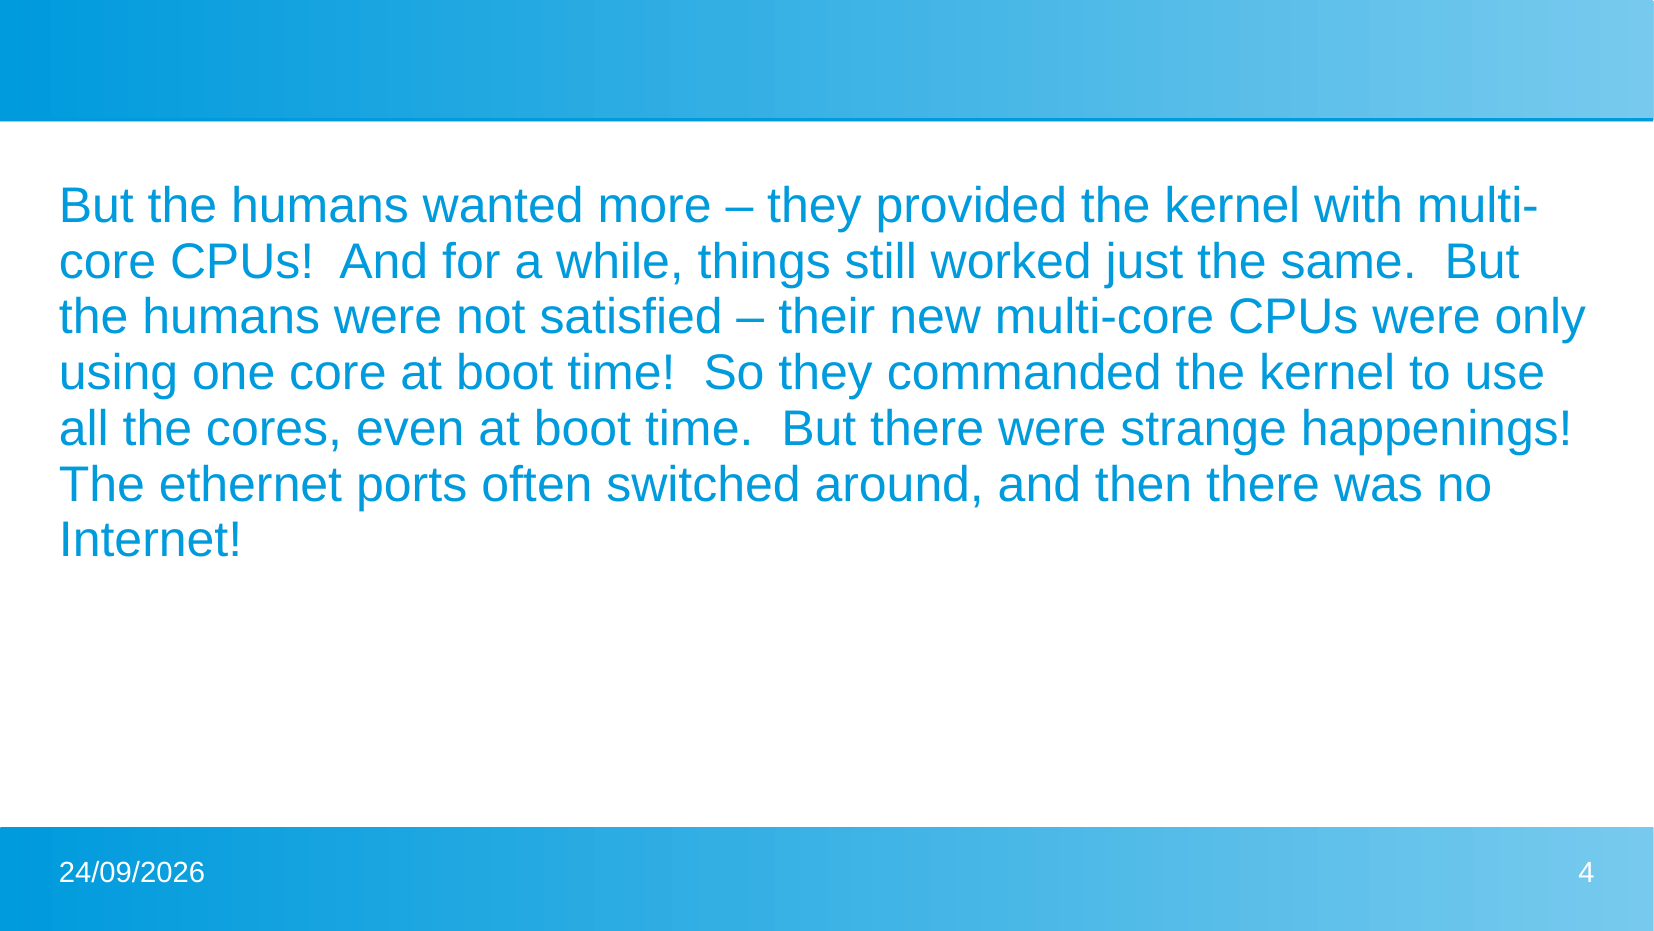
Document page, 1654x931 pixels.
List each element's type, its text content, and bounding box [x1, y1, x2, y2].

list But the humans wanted more – they provided the kernel with multi-core CPUs! And for a while, things still worked just the same. But the humans were not satisfied – their new multi-core CPUs were only using one core at boot time! So they commanded the kernel to use all the cores, even at boot time. But there were strange happenings! The ethernet ports often switched around, and then there was no Internet! [59, 177, 1595, 768]
